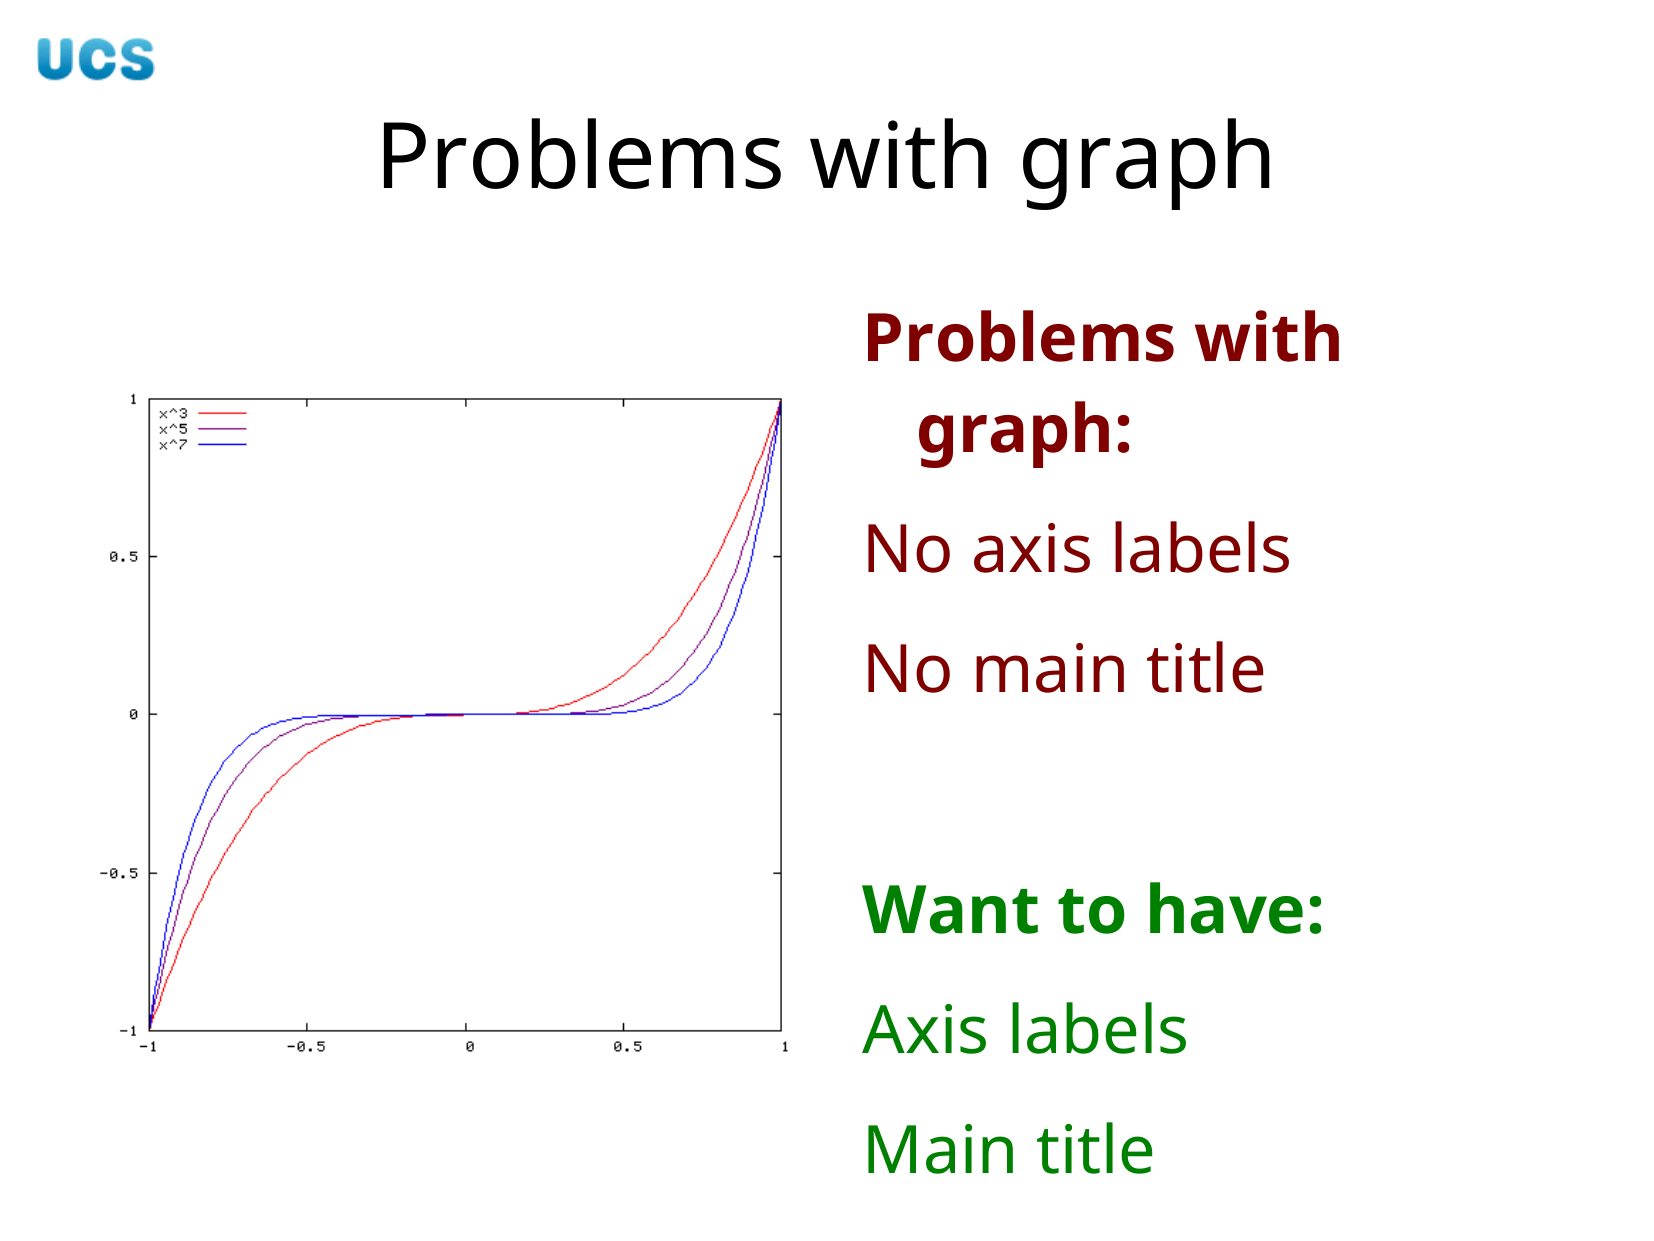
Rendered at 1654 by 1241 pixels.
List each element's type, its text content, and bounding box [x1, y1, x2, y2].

list Problems with graph: No axis labels No main title Want to have: Axis labels Main title [845, 290, 1572, 1109]
picture [37, 37, 155, 82]
title Problems with graph [82, 49, 1571, 257]
picture [82, 336, 809, 1063]
